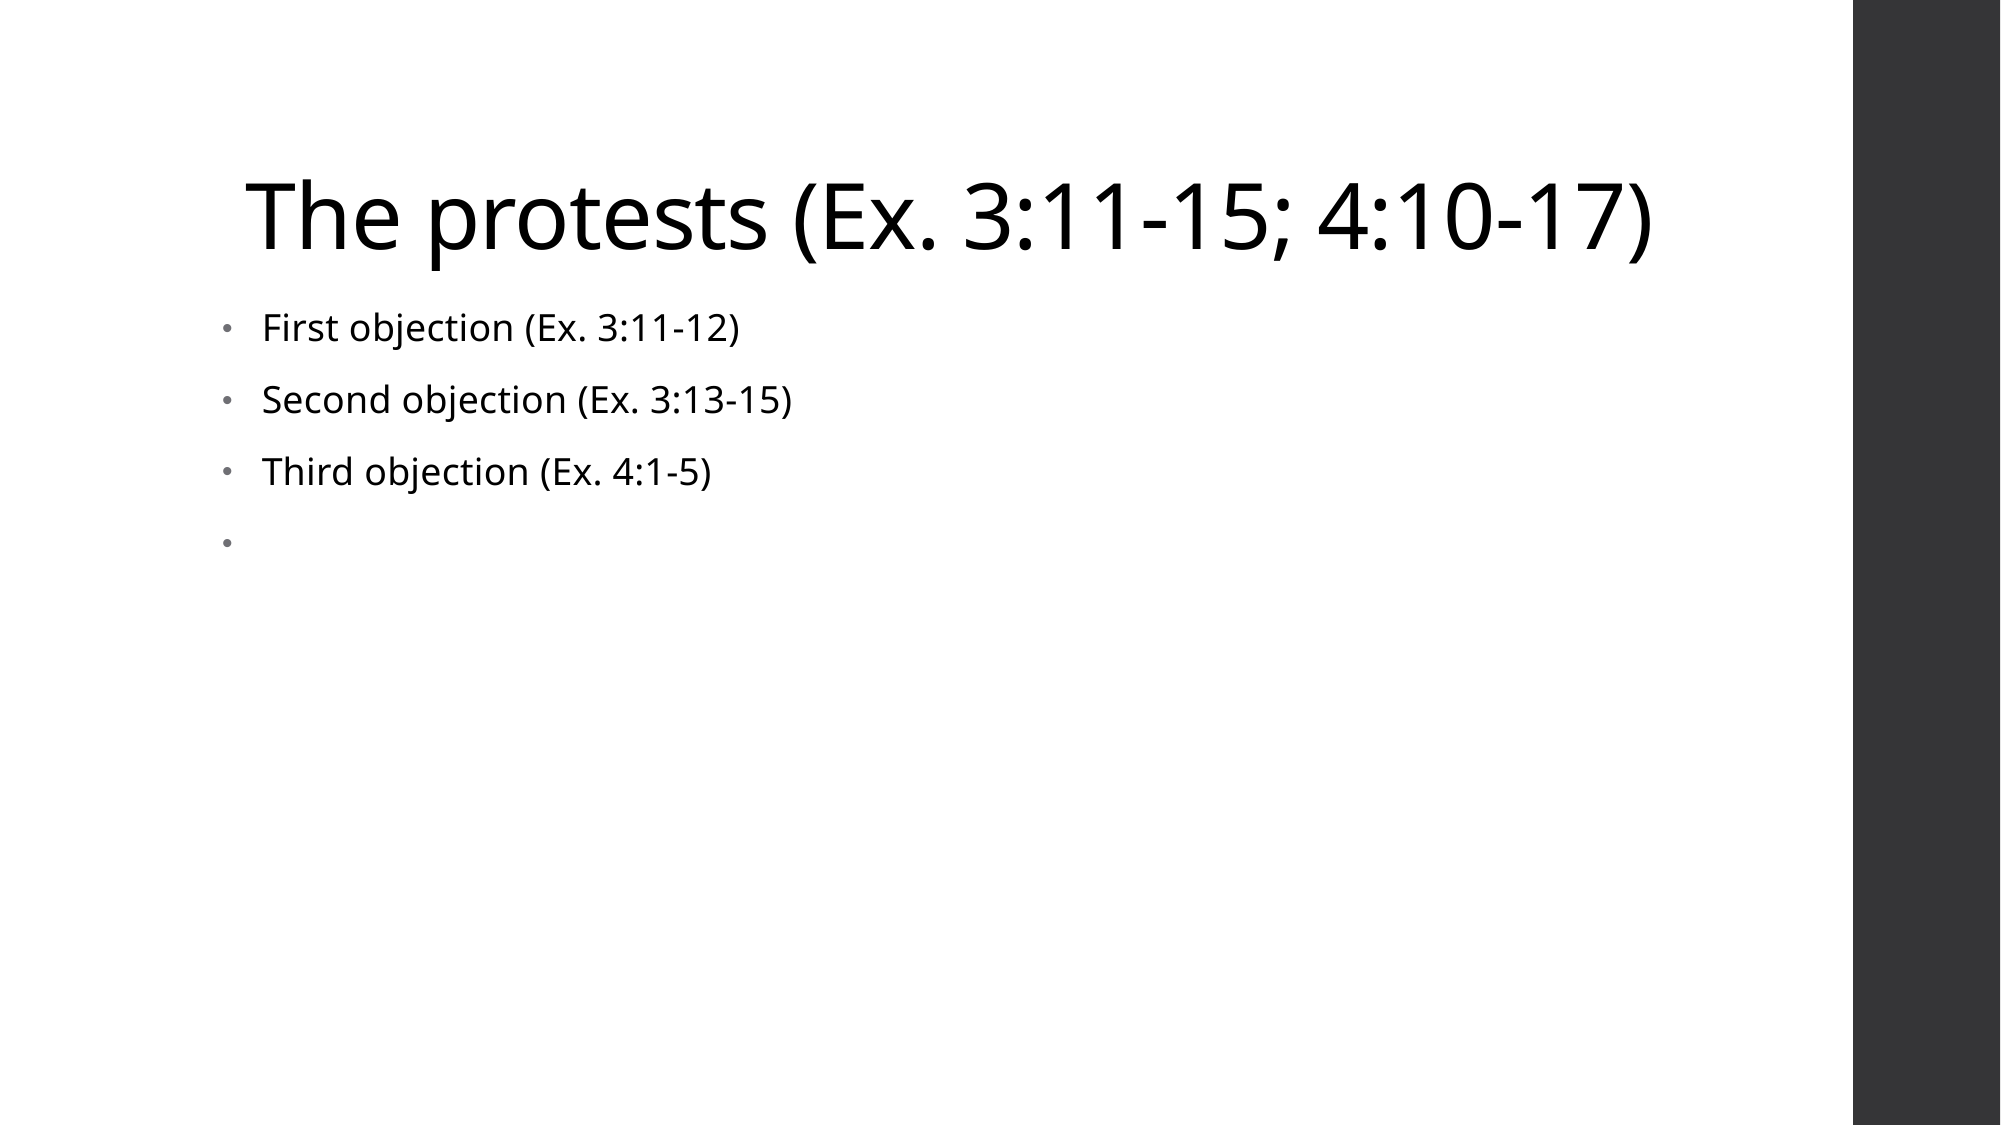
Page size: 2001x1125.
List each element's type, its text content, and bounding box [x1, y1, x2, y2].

list First objection (Ex. 3:11-12) Second objection (Ex. 3:13-15) Third objection (Ex. 4:1-5) [206, 299, 1617, 1014]
title The protests (Ex. 3:11-15; 4:10-17) [206, 60, 1797, 278]
